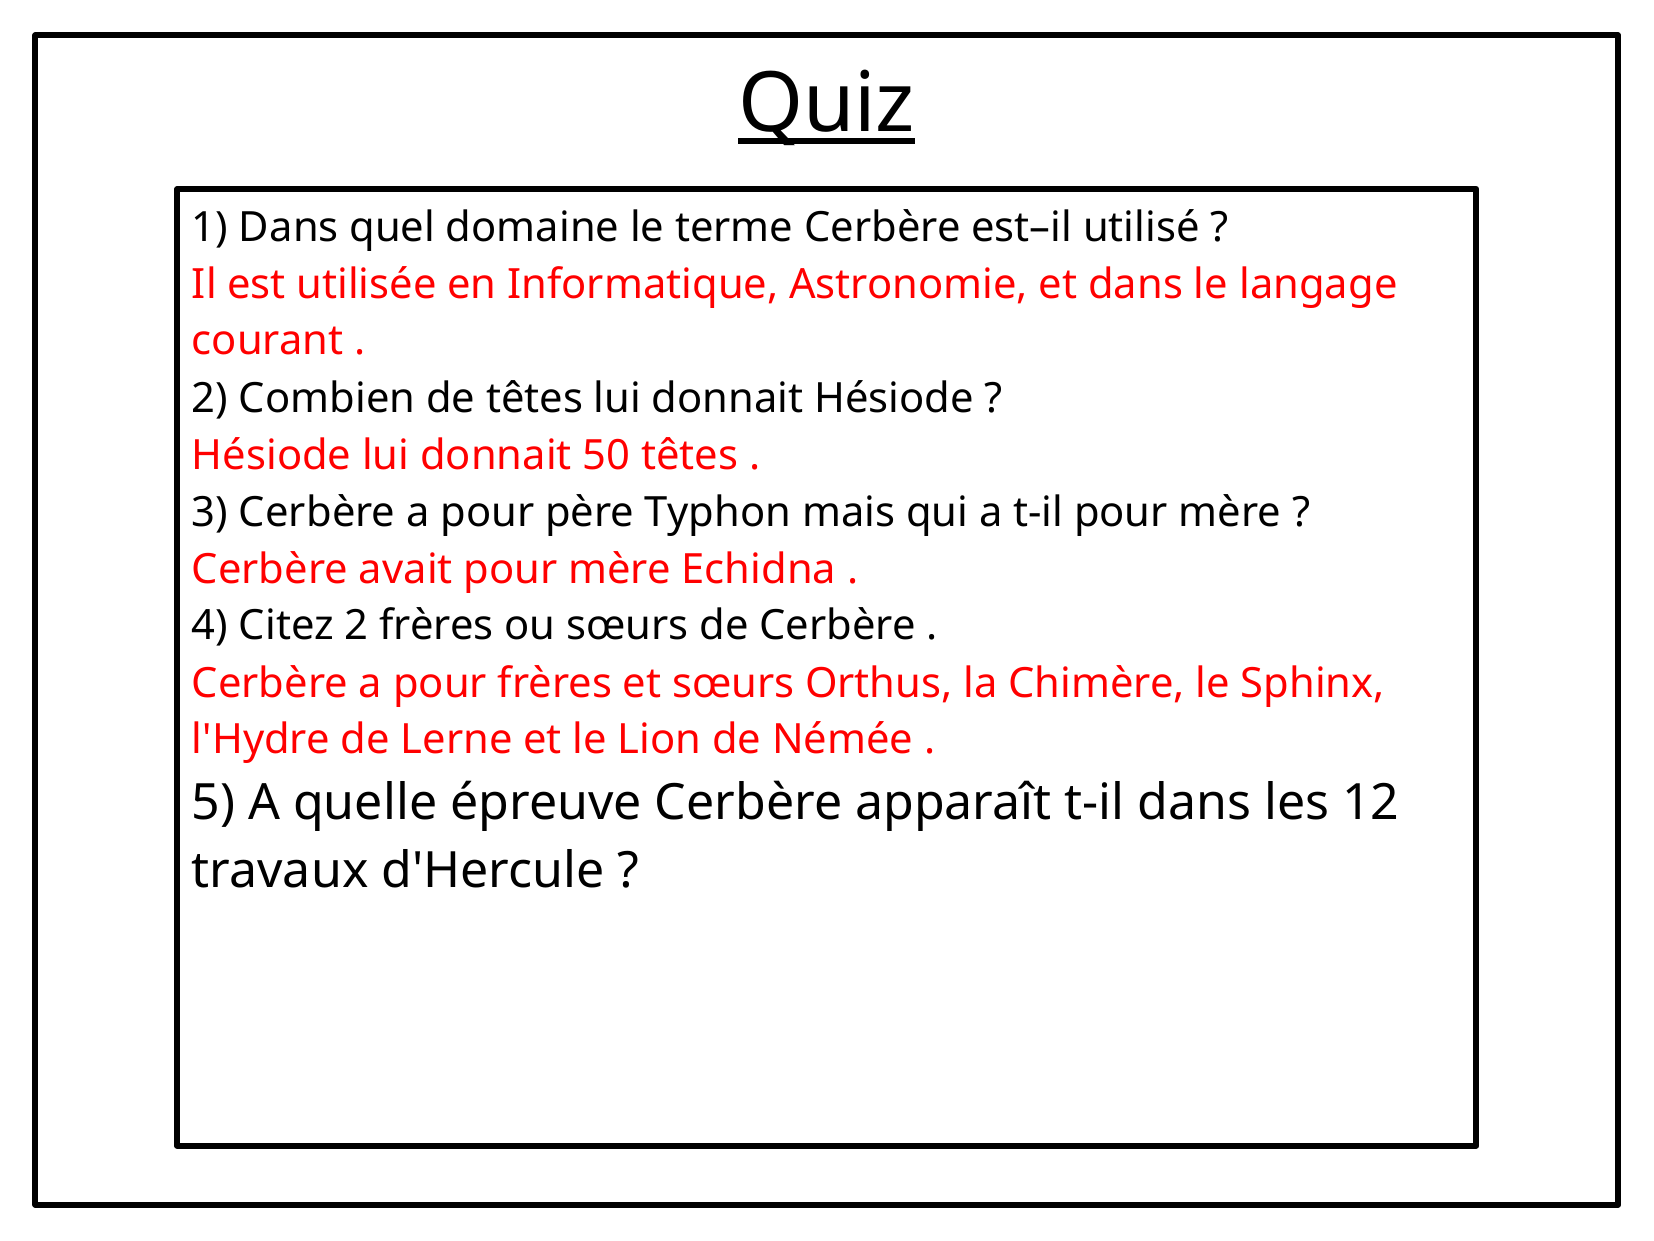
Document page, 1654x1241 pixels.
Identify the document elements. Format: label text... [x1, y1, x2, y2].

text_box Quiz [0, 35, 1654, 189]
text_box 1) Dans quel domaine le terme Cerbère est–il utilisé ? Il est utilisée en Informatique, Astronomie, et dans le langage courant . 2) Combien de têtes lui donnait Hésiode ? Hésiode lui donnait 50 têtes . 3) Cerbère a pour père Typhon mais qui a t-il pour mère ? Cerbère avait pour mère Echidna . 4) Citez 2 frères ou sœurs de Cerbère . Cerbère a pour frères et sœurs Orthus, la Chimère, le Sphinx, l'Hydre de Lerne et le Lion de Némée . 5) A quelle épreuve Cerbère apparaît t-il dans les 12 travaux d'Hercule ? [177, 188, 1477, 1146]
